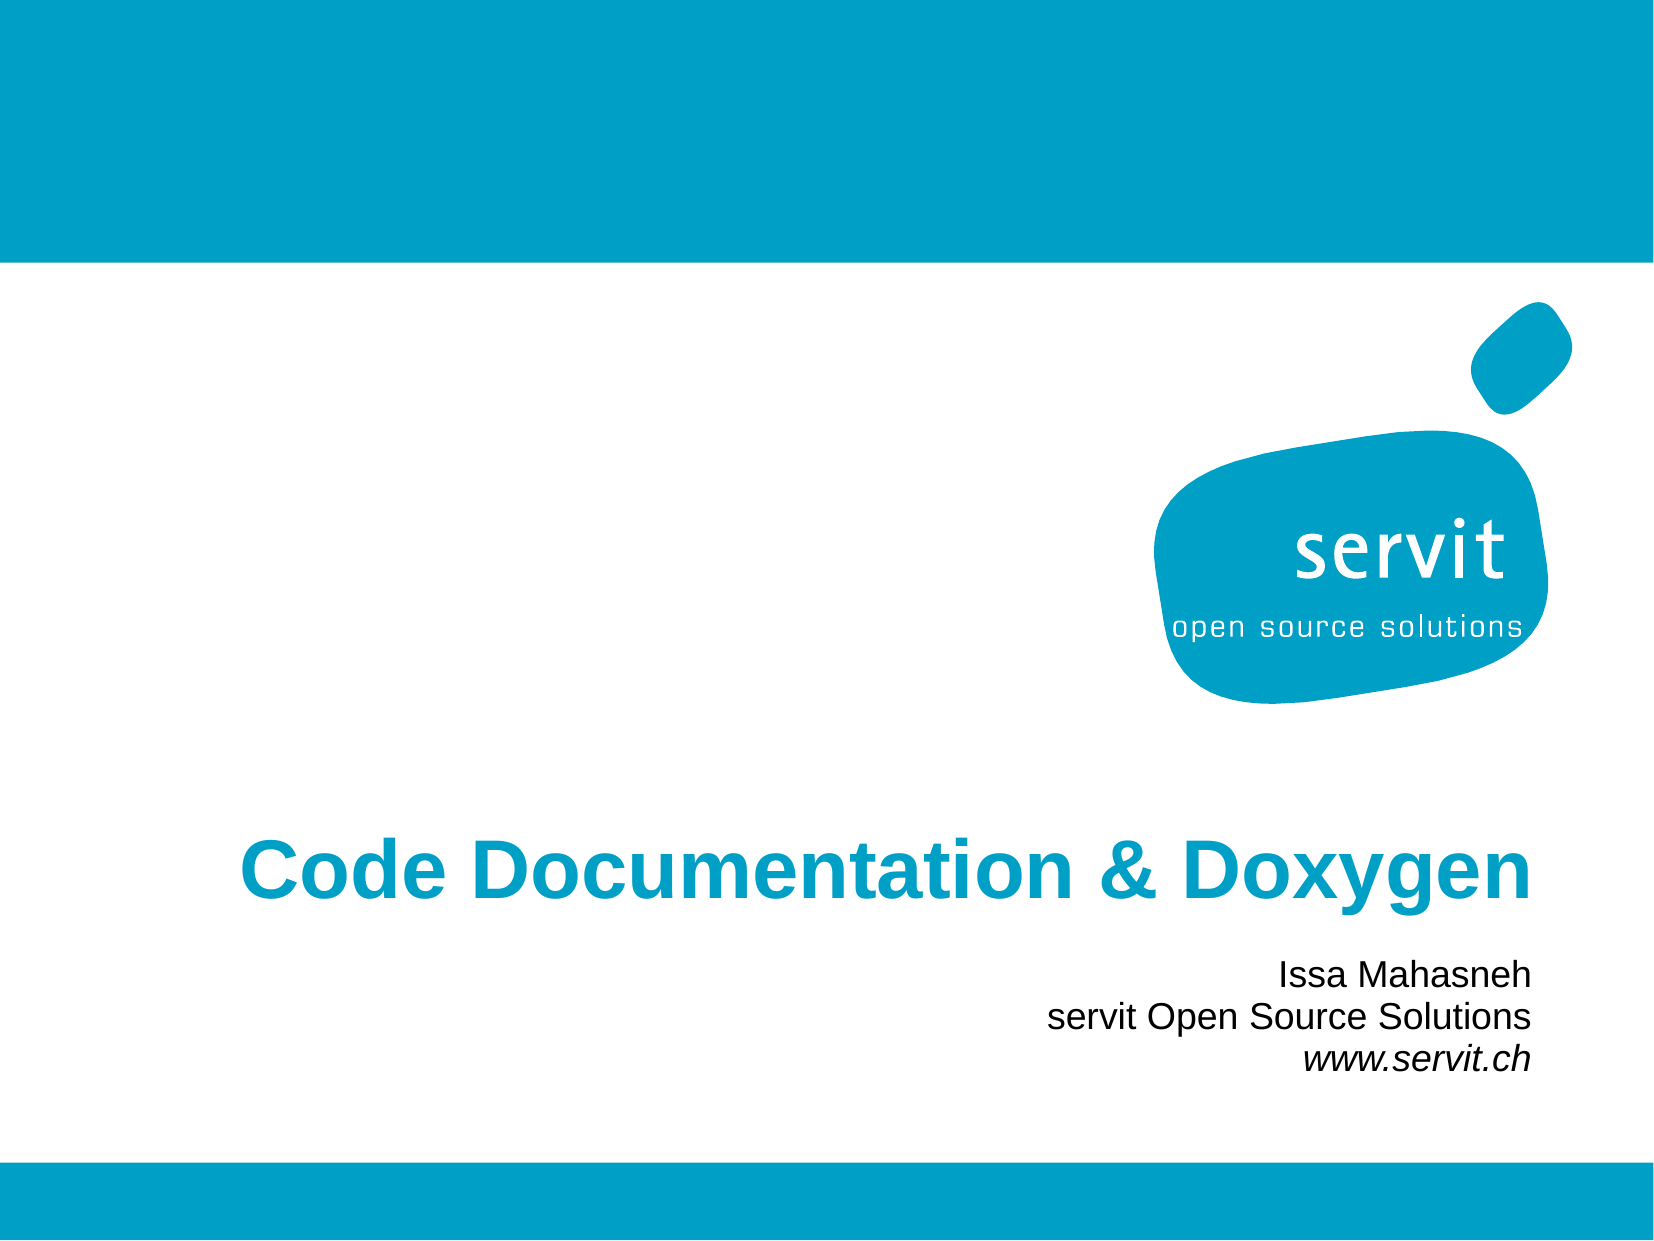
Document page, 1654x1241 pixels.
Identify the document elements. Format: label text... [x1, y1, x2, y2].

text_box Code Documentation & Doxygen [225, 815, 1651, 924]
text_box Issa Mahasneh servit Open Source Solutions www.servit.ch [1032, 946, 1547, 1088]
chart [1125, 300, 1575, 710]
